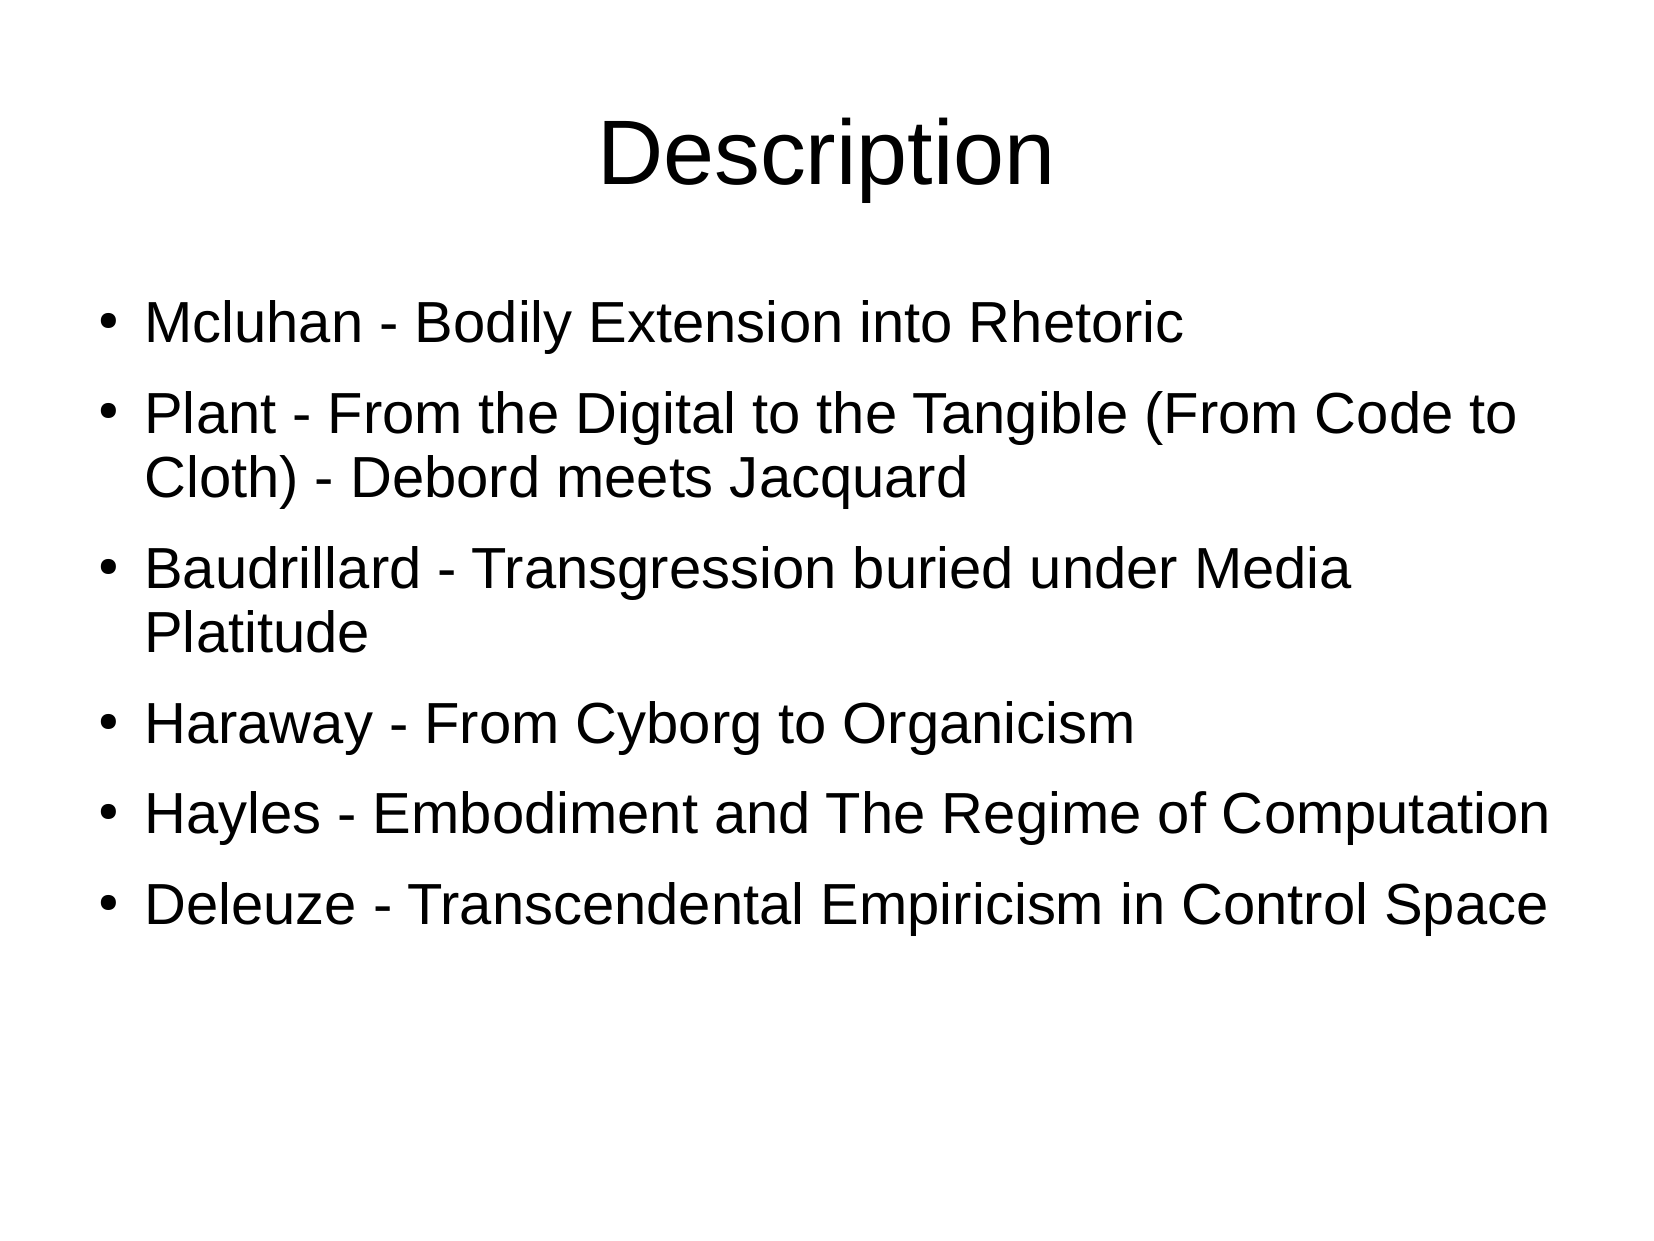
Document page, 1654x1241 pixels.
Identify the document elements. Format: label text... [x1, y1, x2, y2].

title Description [82, 49, 1571, 257]
list Mcluhan - Bodily Extension into Rhetoric Plant - From the Digital to the Tangible (From Code to Cloth) - Debord meets Jacquard Baudrillard - Transgression buried under Media Platitude Haraway - From Cyborg to Organicism Hayles - Embodiment and The Regime of Computation Deleuze - Transcendental Empiricism in Control Space [82, 290, 1571, 1010]
